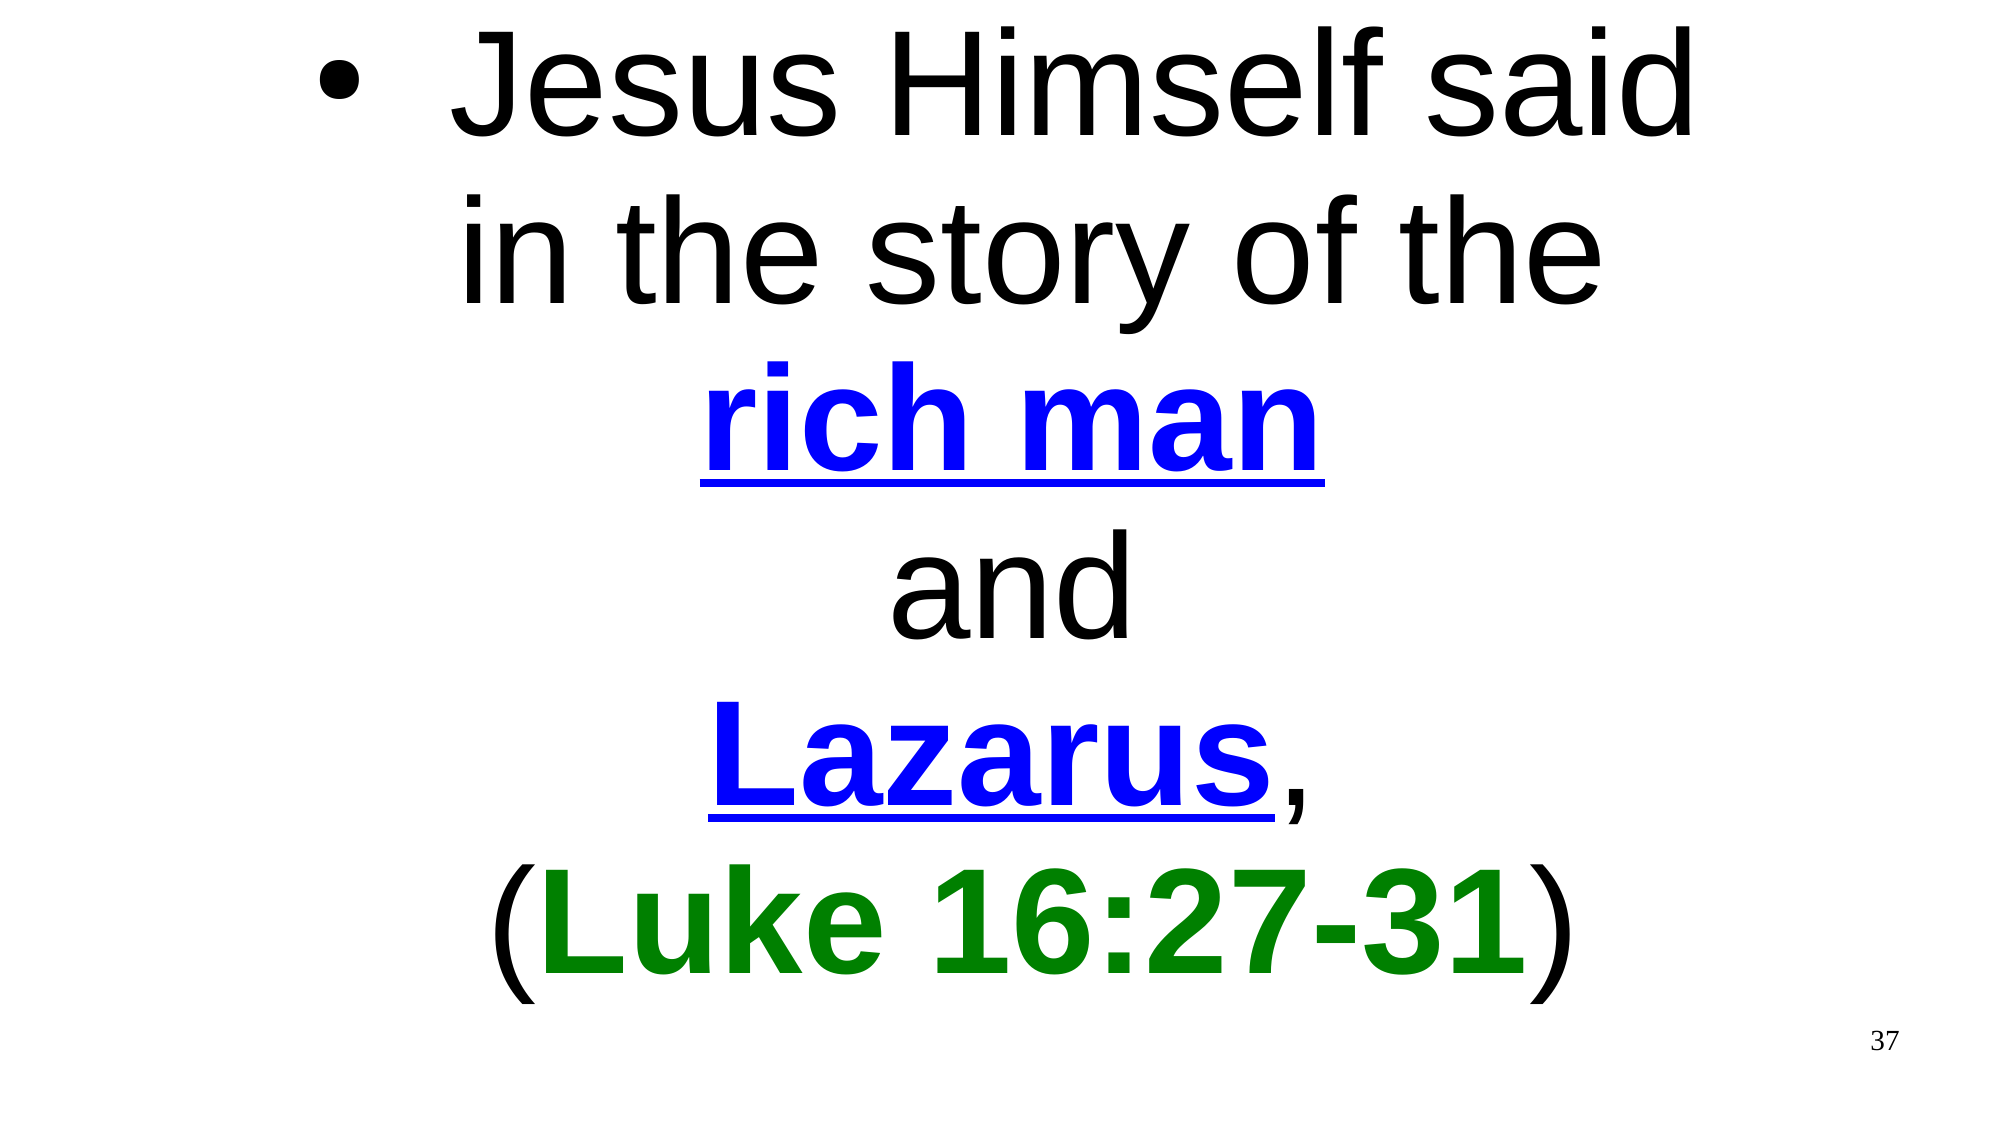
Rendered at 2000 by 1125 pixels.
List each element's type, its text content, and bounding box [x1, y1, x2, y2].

list Jesus Himself said in the story of the rich man and Lazarus, (Luke 16:27-31) [0, 0, 1996, 1123]
